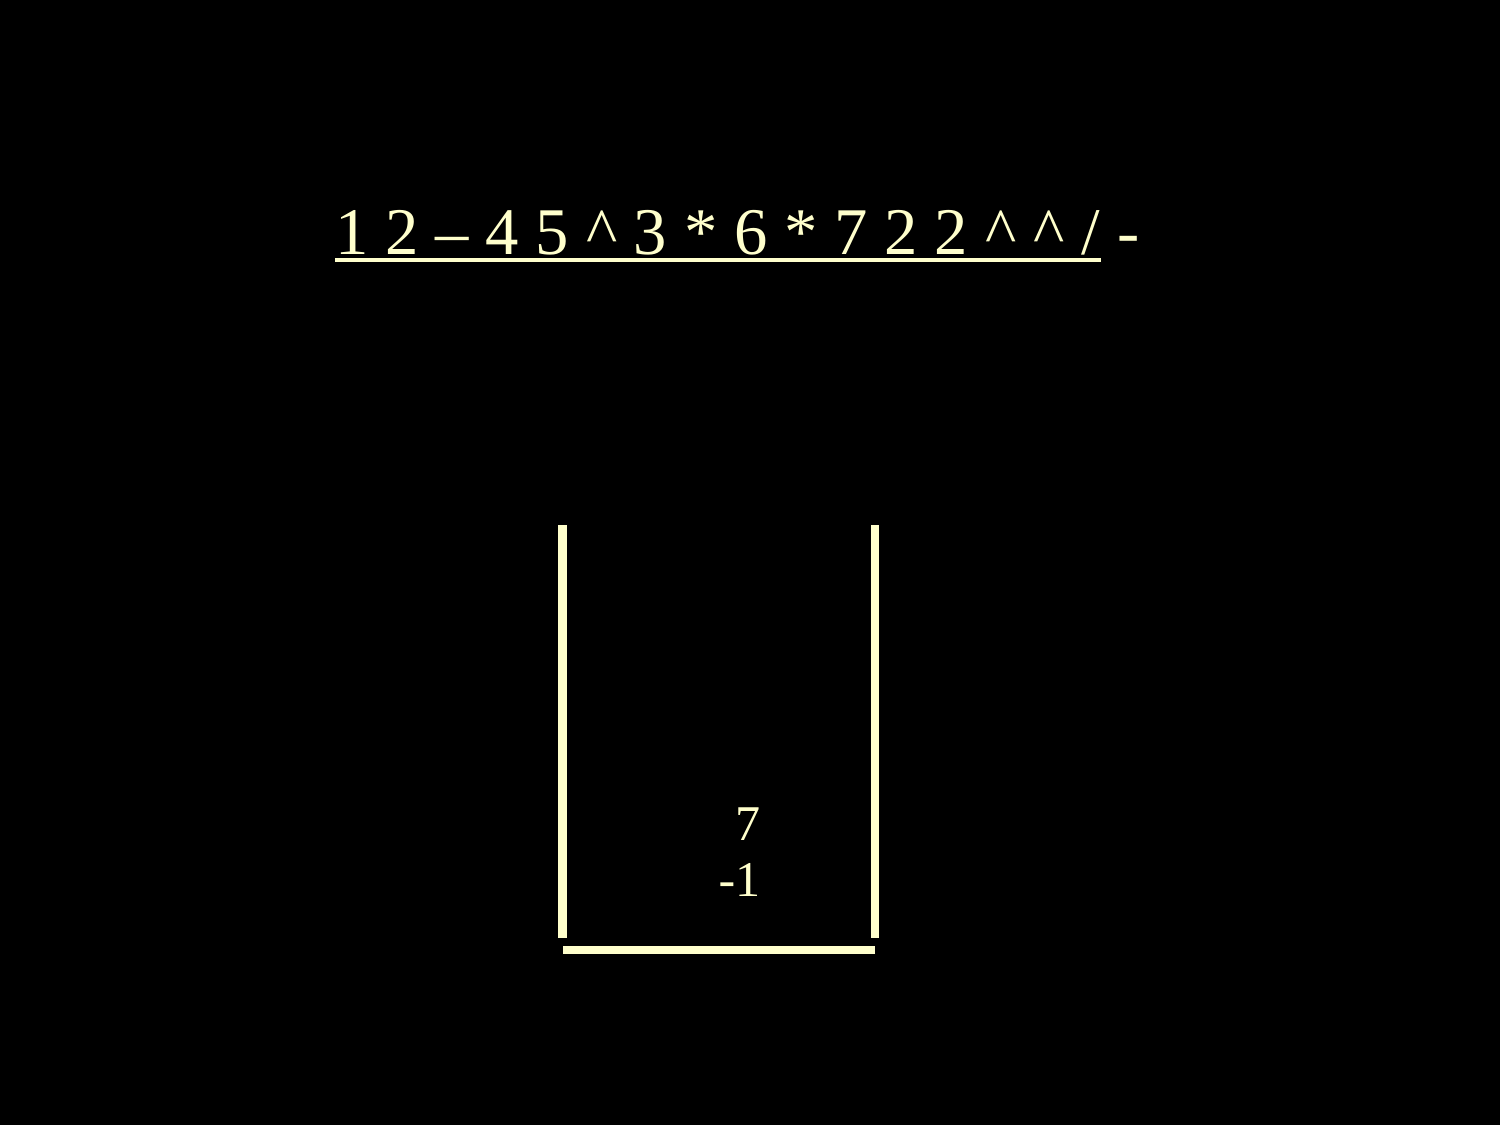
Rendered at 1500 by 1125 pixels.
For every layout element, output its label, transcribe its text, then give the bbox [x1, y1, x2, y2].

text_box 1 2 – 4 5 ^ 3 * 6 * 7 2 2 ^ ^ / - [320, 187, 1155, 277]
text_box 7 -1 [599, 622, 775, 915]
